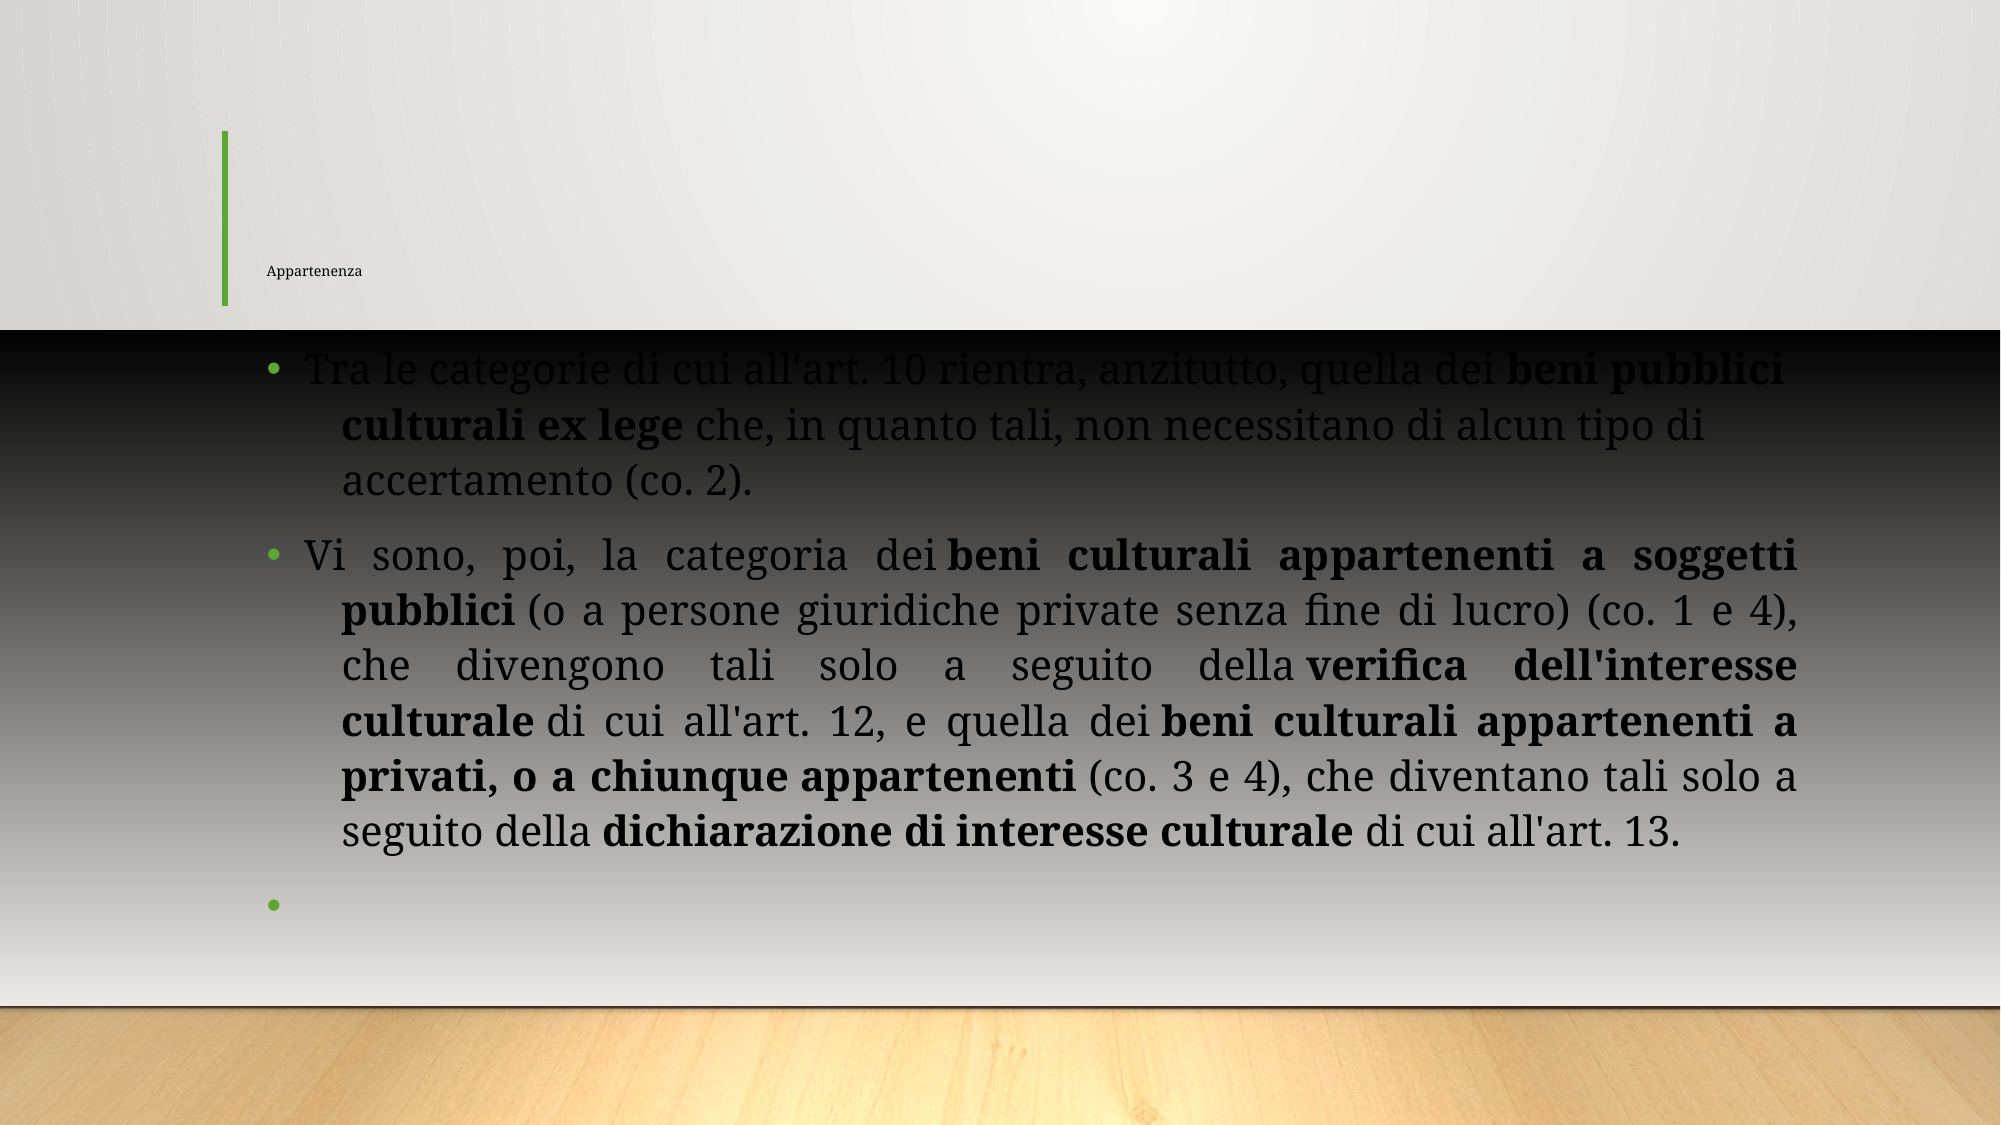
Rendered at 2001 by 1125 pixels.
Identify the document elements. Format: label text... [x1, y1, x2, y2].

title Appartenenza [251, 131, 1814, 305]
list Tra le categorie di cui all'art. 10 rientra, anzitutto, quella dei beni pubblici culturali ex lege che, in quanto tali, non necessitano di alcun tipo di accertamento (co. 2). Vi sono, poi, la categoria dei beni culturali appartenenti a soggetti pubblici (o a persone giuridiche private senza fine di lucro) (co. 1 e 4), che divengono tali solo a seguito della verifica dell'interesse culturale di cui all'art. 12, e quella dei beni culturali appartenenti a privati, o a chiunque appartenenti (co. 3 e 4), che diventano tali solo a seguito della dichiarazione di interesse culturale di cui all'art. 13. [251, 330, 1814, 897]
